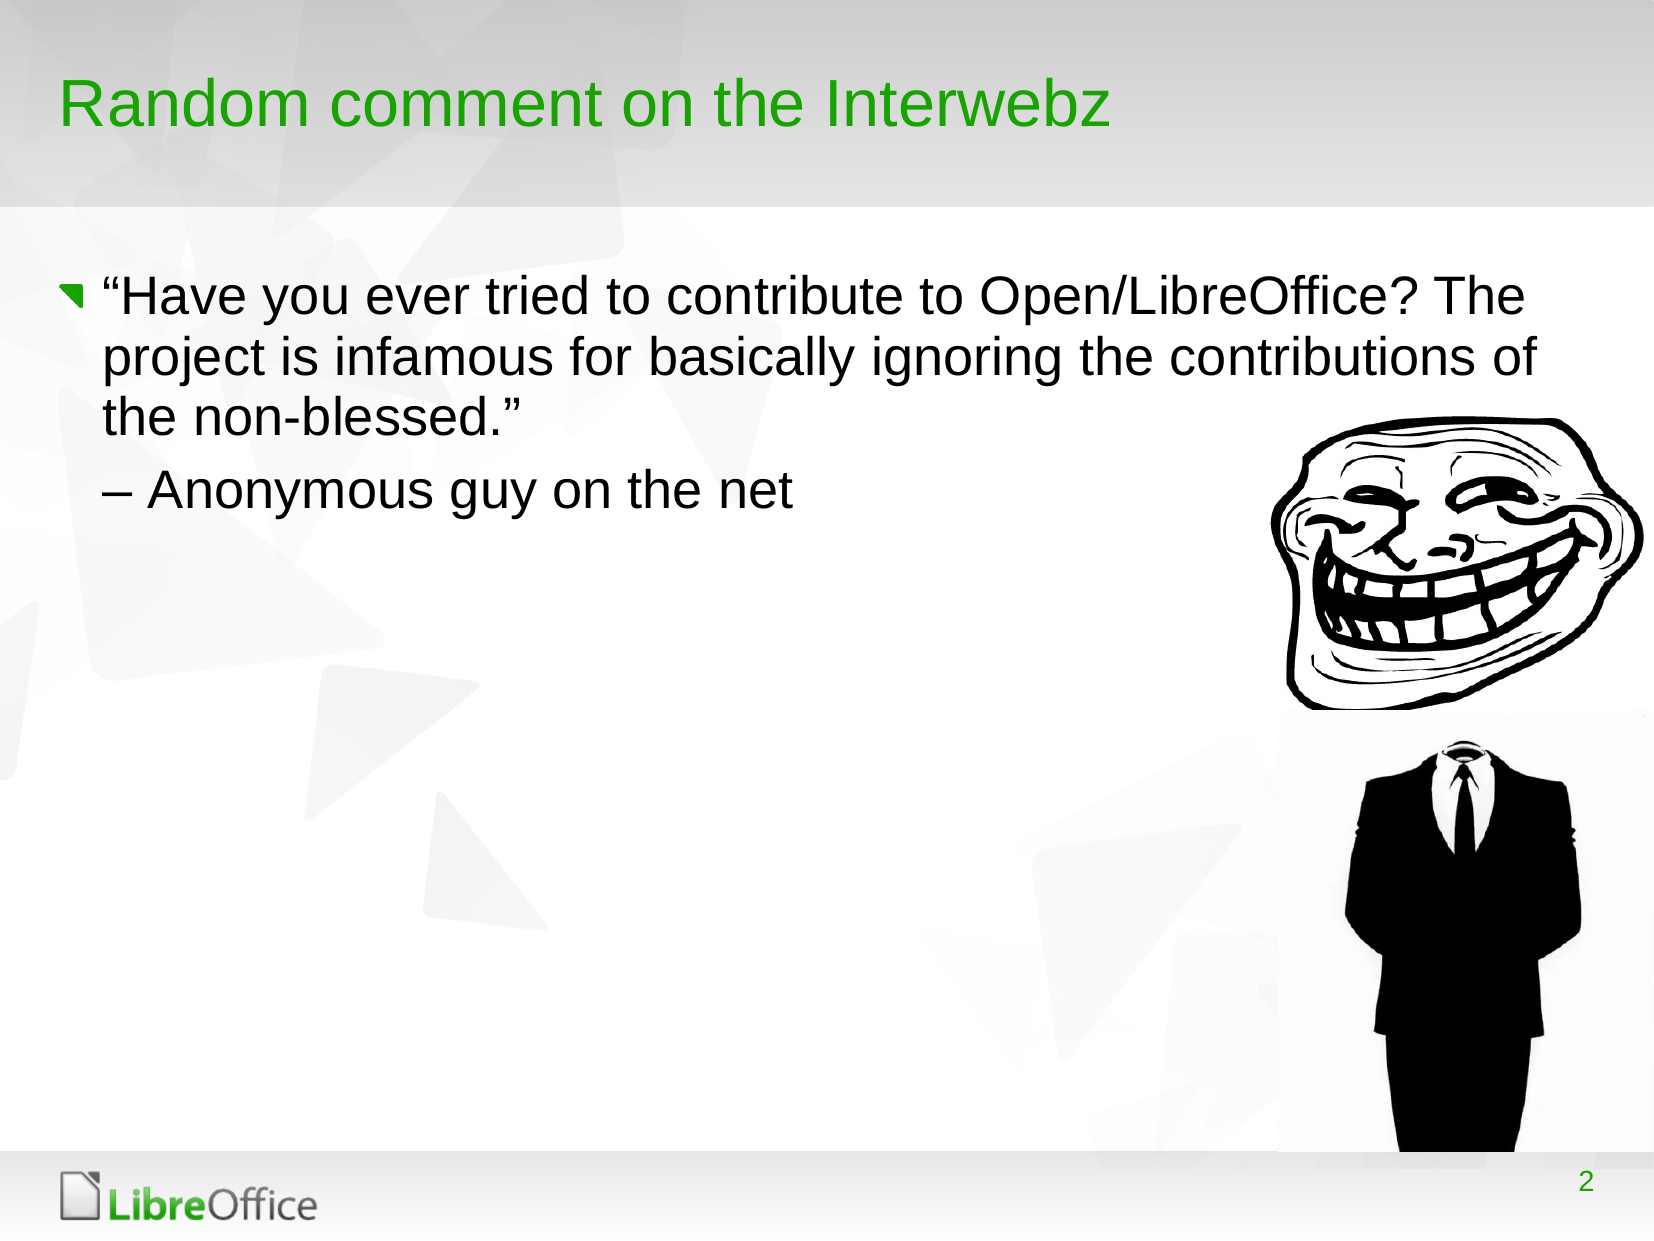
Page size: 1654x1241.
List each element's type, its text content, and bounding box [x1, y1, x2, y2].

picture [41, 1152, 337, 1240]
title Random comment on the Interwebz [59, 29, 1595, 178]
picture [915, 413, 1654, 1169]
list “Have you ever tried to contribute to Open/LibreOffice? The project is infamous for basically ignoring the contributions of the non-blessed.” – Anonymous guy on the net [59, 265, 1595, 1085]
picture [0, 0, 783, 931]
